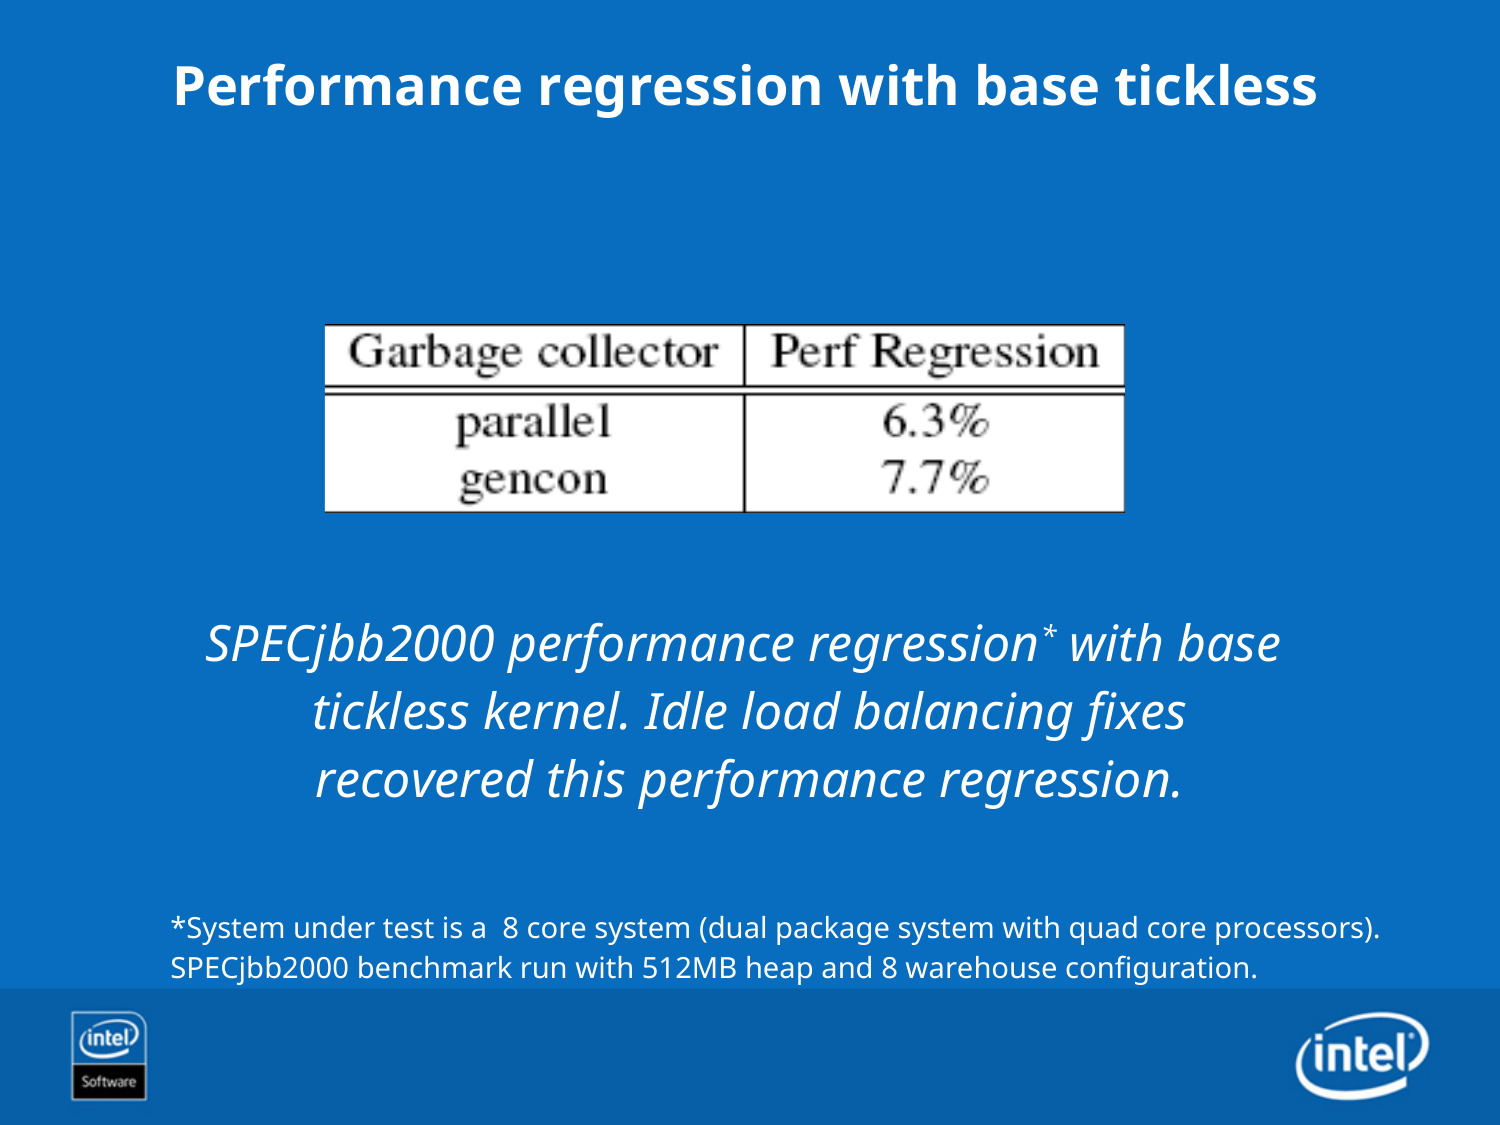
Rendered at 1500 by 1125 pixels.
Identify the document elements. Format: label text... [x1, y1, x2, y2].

title Performance regression with base tickless [70, 47, 1422, 194]
picture [0, 0, 1500, 1125]
text_box SPECjbb2000 performance regression* with base tickless kernel. Idle load balancing fixes recovered this performance regression. [190, 599, 1310, 821]
text_box *System under test is a 8 core system (dual package system with quad core processors). SPECjbb2000 benchmark run with 512MB heap and 8 warehouse configuration. [80, 899, 1397, 995]
